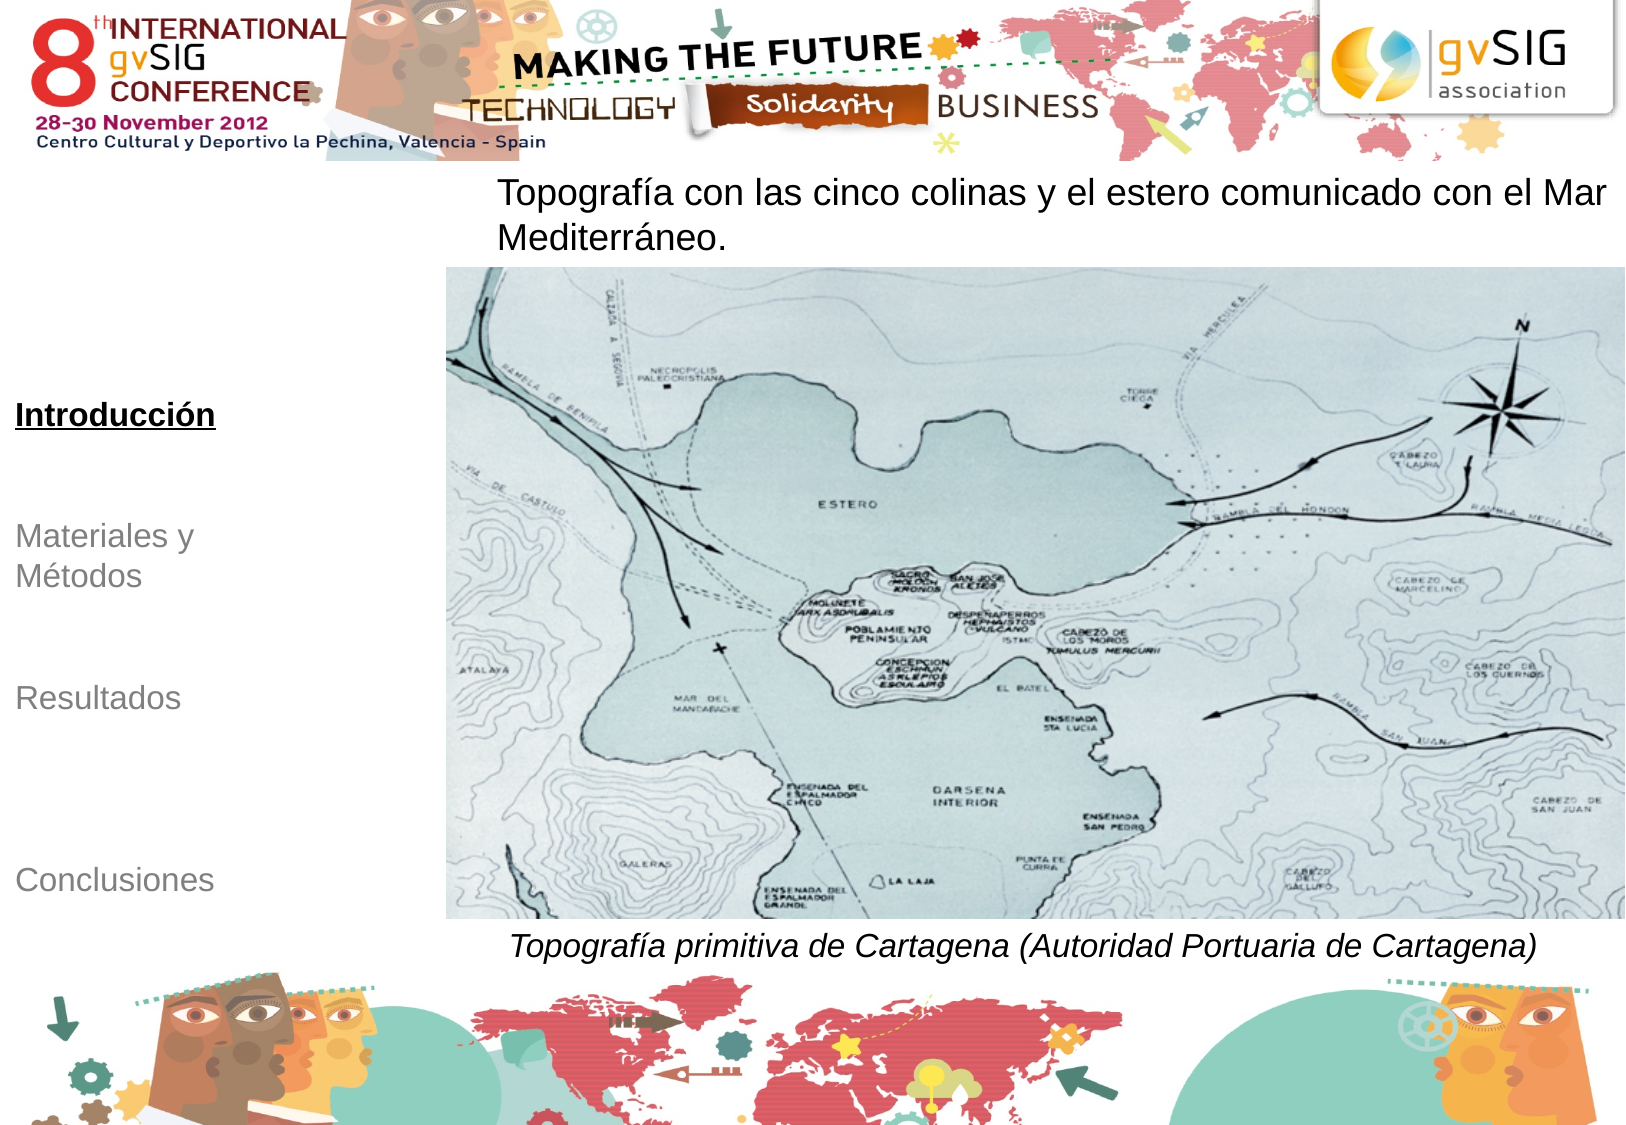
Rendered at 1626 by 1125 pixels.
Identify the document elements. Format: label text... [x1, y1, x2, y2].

text_box Topografía primitiva de Cartagena (Autoridad Portuaria de Cartagena) [493, 919, 1625, 972]
picture [0, 968, 1626, 1125]
picture [0, 0, 1625, 161]
text_box Introducción Materiales y Métodos Resultados Conclusiones [0, 385, 257, 906]
picture [446, 267, 1625, 919]
text_box Topografía con las cinco colinas y el estero comunicado con el Mar Mediterráneo. [481, 160, 1625, 266]
